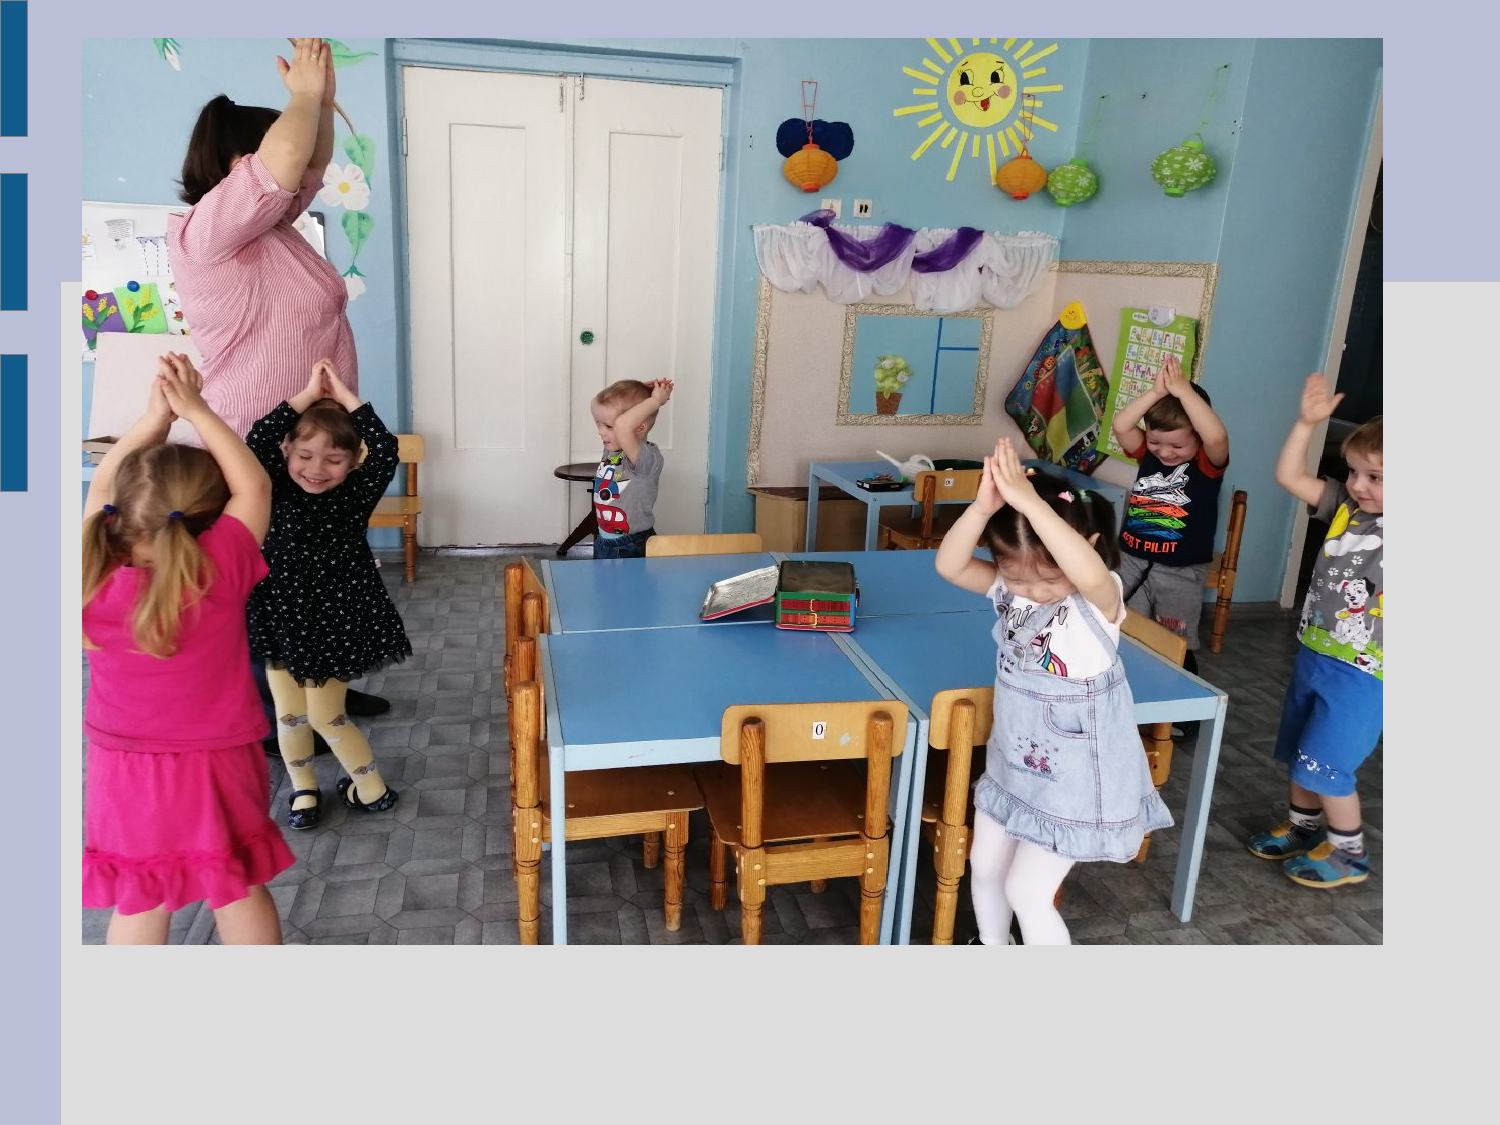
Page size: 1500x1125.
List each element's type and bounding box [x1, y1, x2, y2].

picture [82, 38, 1383, 945]
